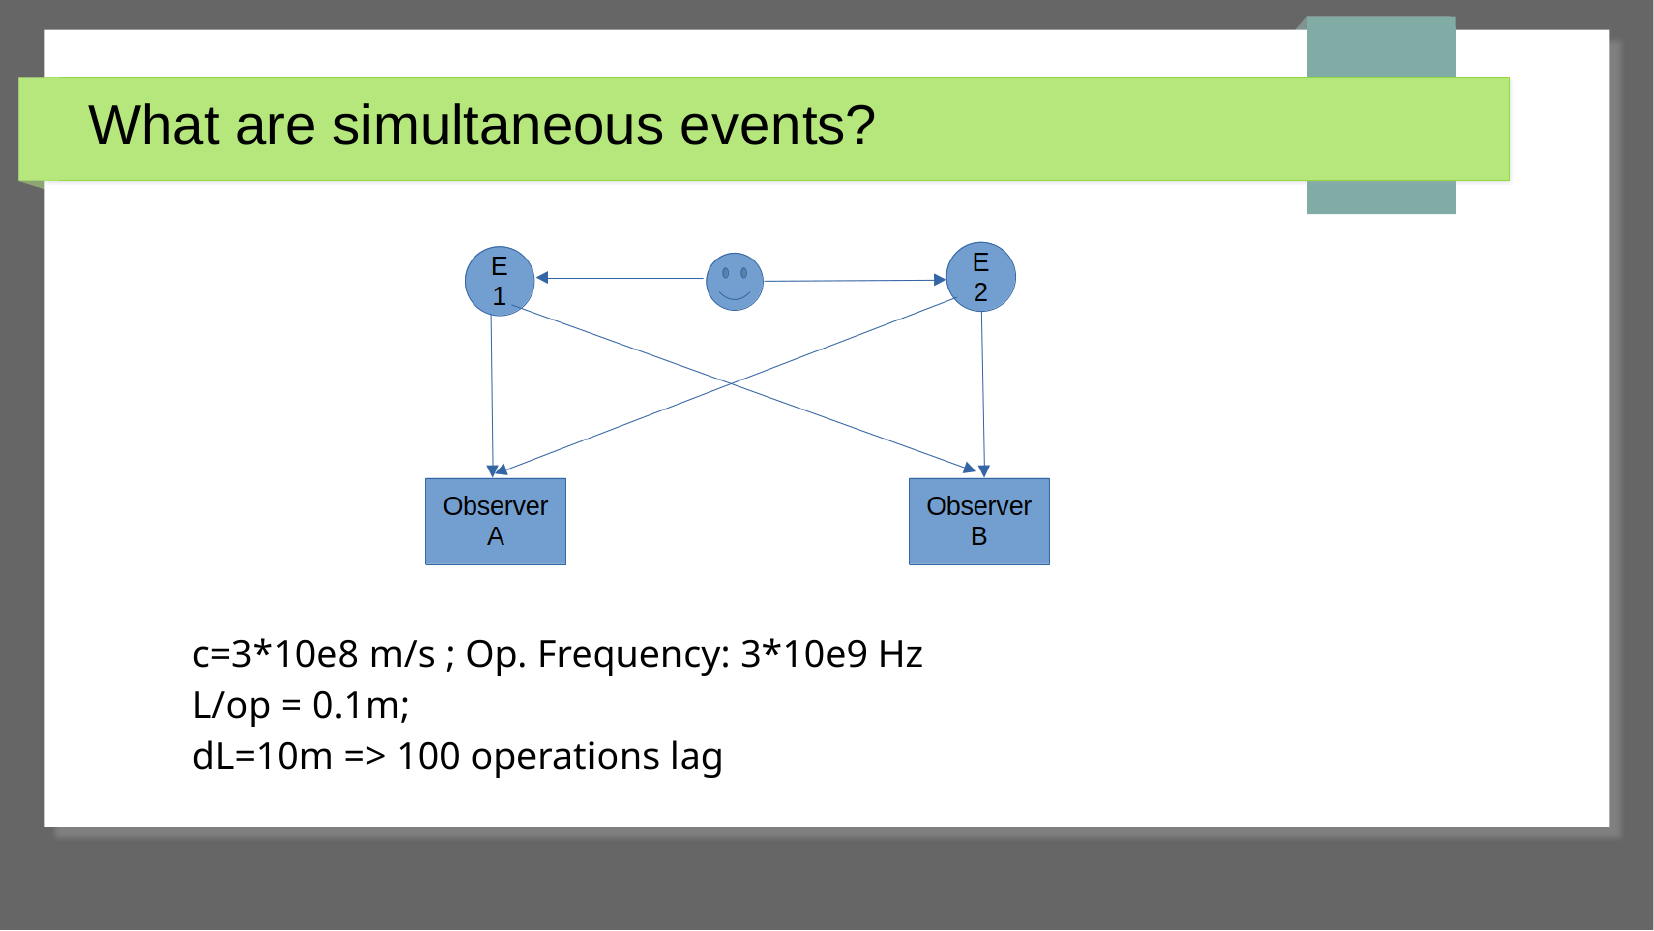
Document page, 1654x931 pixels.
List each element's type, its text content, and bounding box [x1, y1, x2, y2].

picture [355, 139, 1123, 620]
title What are simultaneous events? [88, 73, 1506, 178]
text_box c=3*10e8 m/s ; Op. Frequency: 3*10e9 Hz L/op = 0.1m; dL=10m => 100 operations lag [177, 620, 1270, 798]
